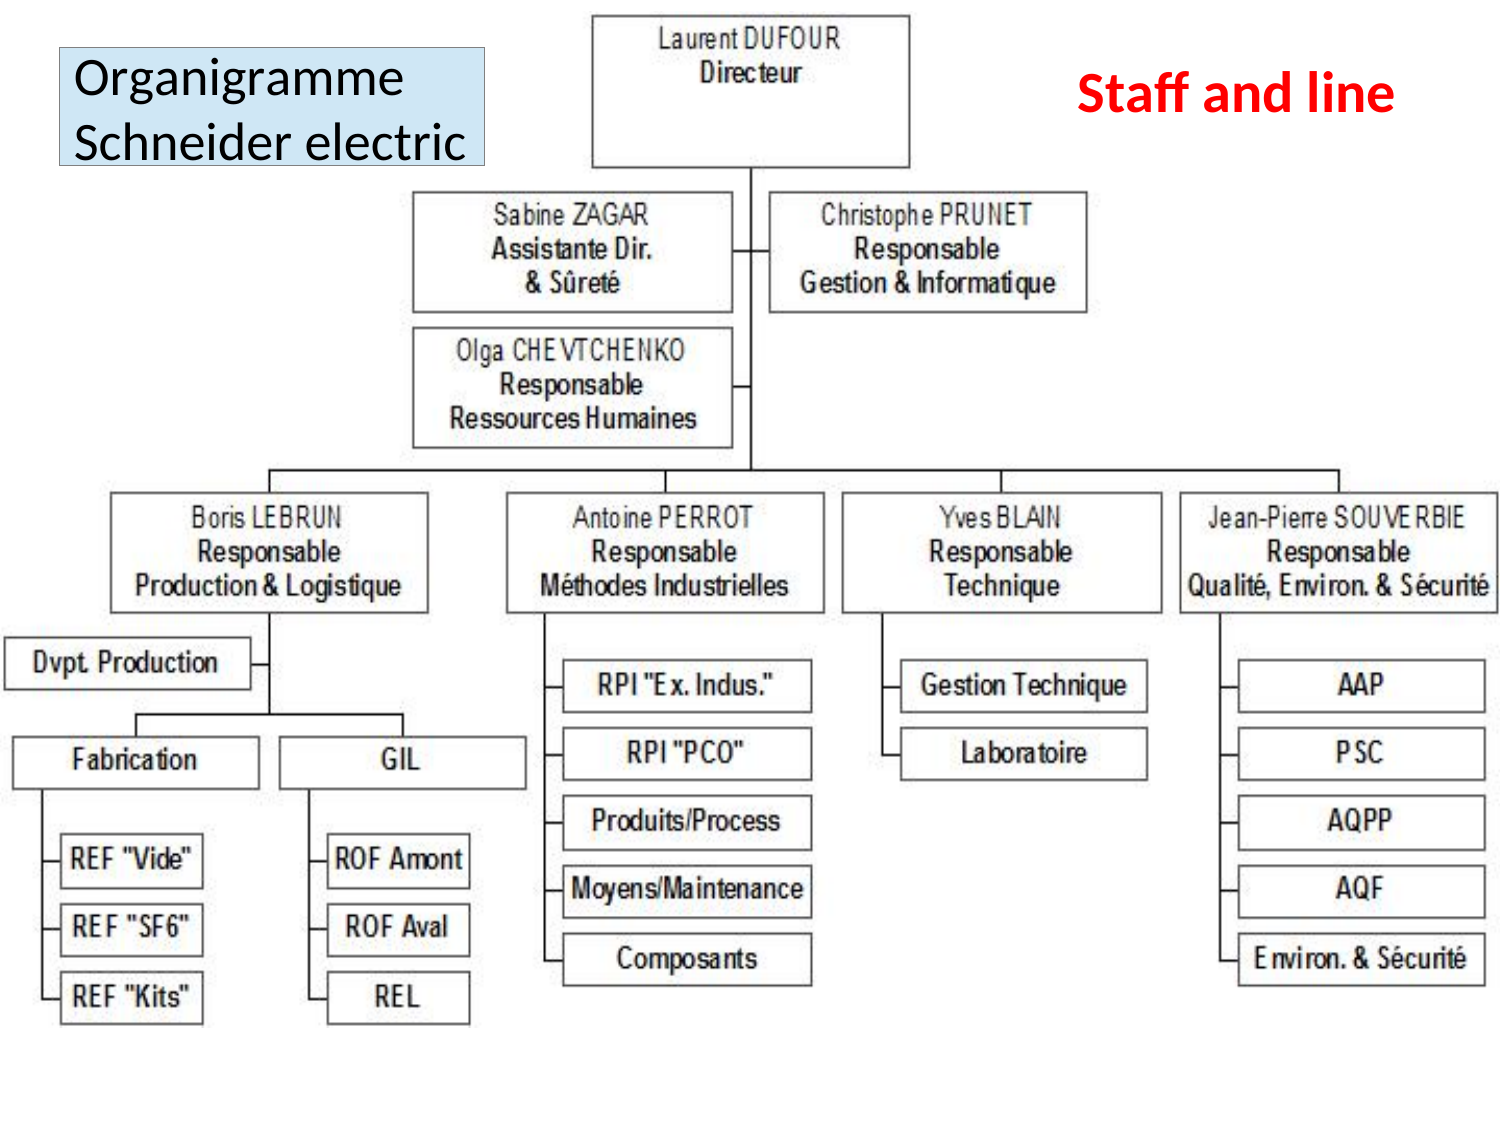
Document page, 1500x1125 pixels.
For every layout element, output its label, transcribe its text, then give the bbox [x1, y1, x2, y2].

picture [0, 11, 1500, 1028]
text_box Organigramme Schneider electric [59, 47, 485, 166]
text_box Staff and line [1062, 47, 1413, 133]
